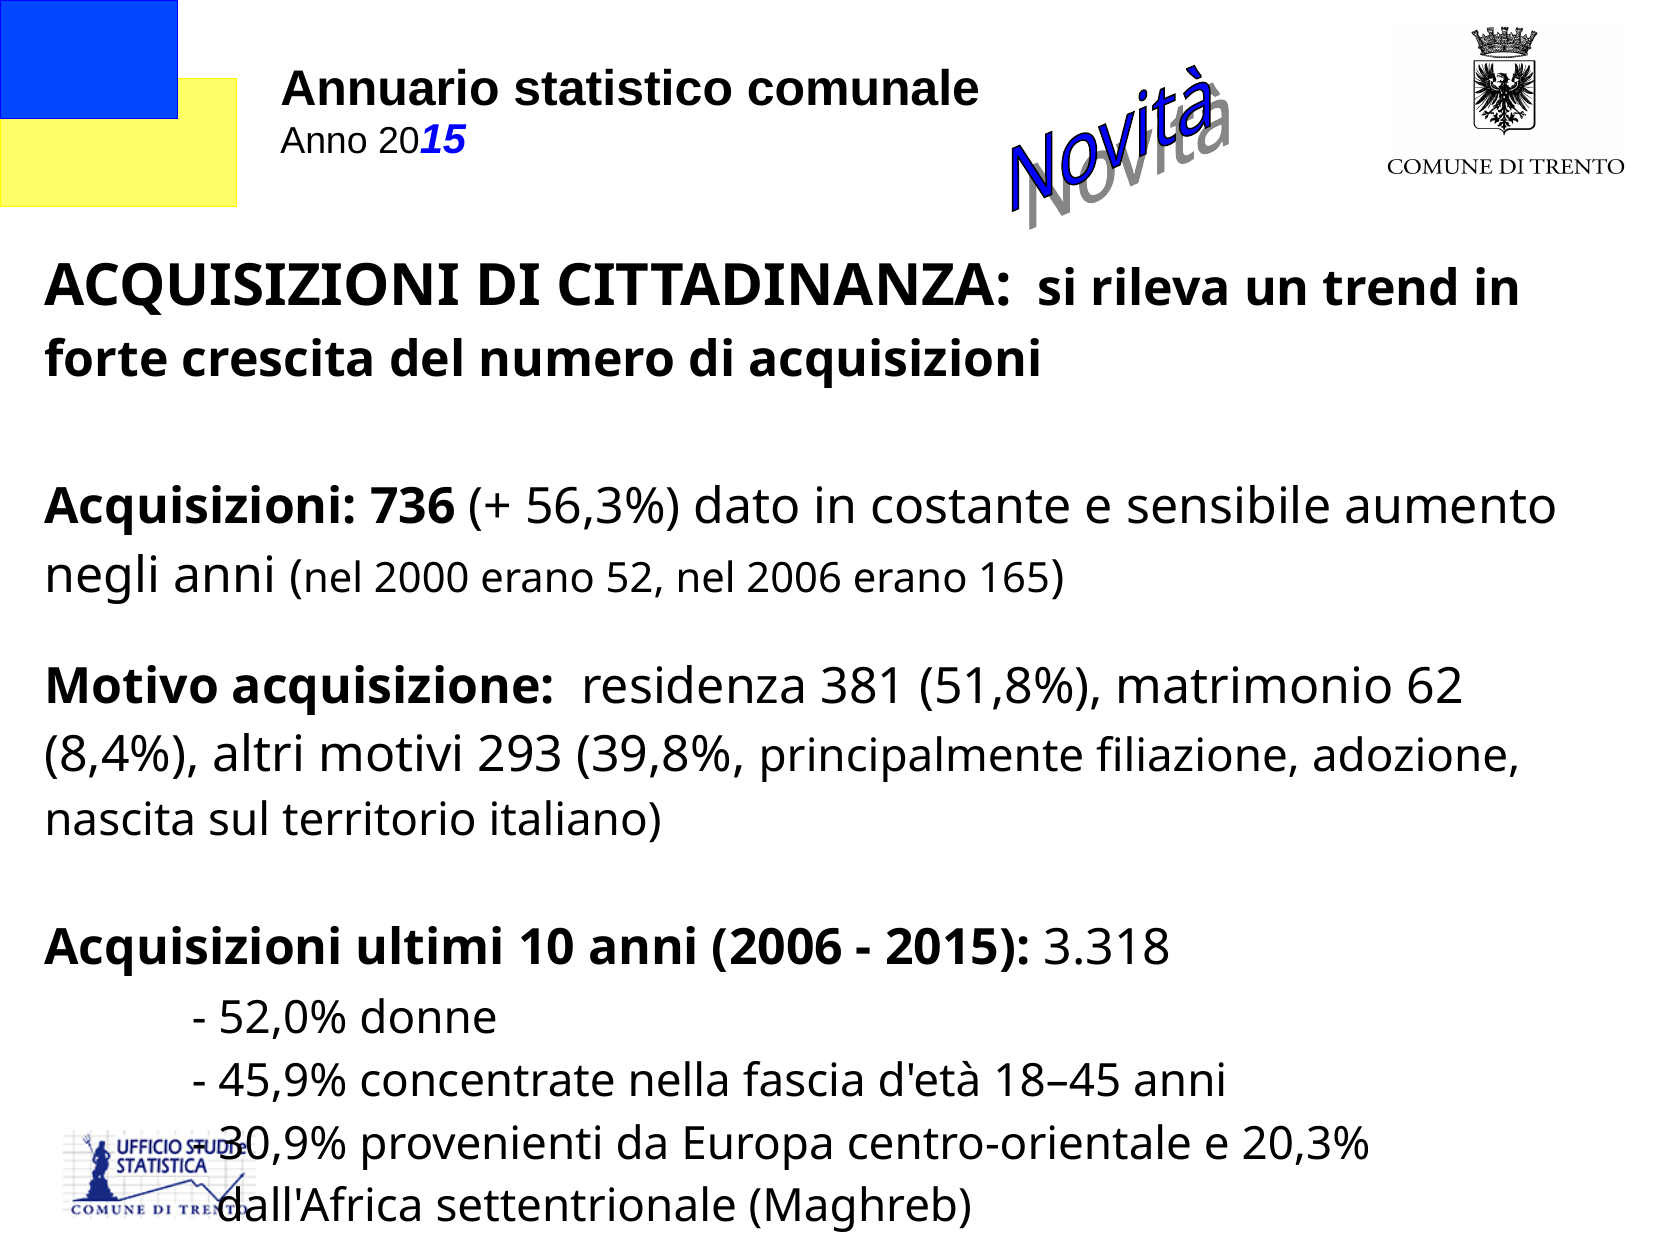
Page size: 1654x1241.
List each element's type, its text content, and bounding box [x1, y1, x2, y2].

picture [222, 1199, 235, 1218]
text_box [0, 0, 237, 207]
text_box ACQUISIZIONI DI CITTADINANZA: si rileva un trend in forte crescita del numero di acquisizioni Acquisizioni: 736 (+ 56,3%) dato in costante e sensibile aumento negli anni (nel 2000 erano 52, nel 2006 erano 165) Motivo acquisizione: residenza 381 (51,8%), matrimonio 62 (8,4%), altri motivi 293 (39,8%, principalmente filiazione, adozione, nascita sul territorio italiano) Acquisizioni ultimi 10 anni (2006 - 2015): 3.318 - 52,0% donne - 45,9% concentrate nella fascia d'età 18–45 anni - 30,9% provenienti da Europa centro-orientale e 20,3% dall'Africa settentrionale (Maghreb) [29, 236, 1625, 1168]
picture [63, 1168, 256, 1219]
text_box Annuario statistico comunale Anno 2015 [265, 53, 1241, 178]
text_box Novità [1012, 131, 1052, 212]
text_box Novità [1179, 82, 1210, 137]
text_box Novità [1139, 106, 1146, 157]
text_box Novità [1098, 111, 1134, 168]
text_box Novità [1187, 65, 1201, 79]
picture [249, 1209, 256, 1218]
text_box Novità [1062, 133, 1097, 185]
text_box Novità [1152, 88, 1176, 146]
